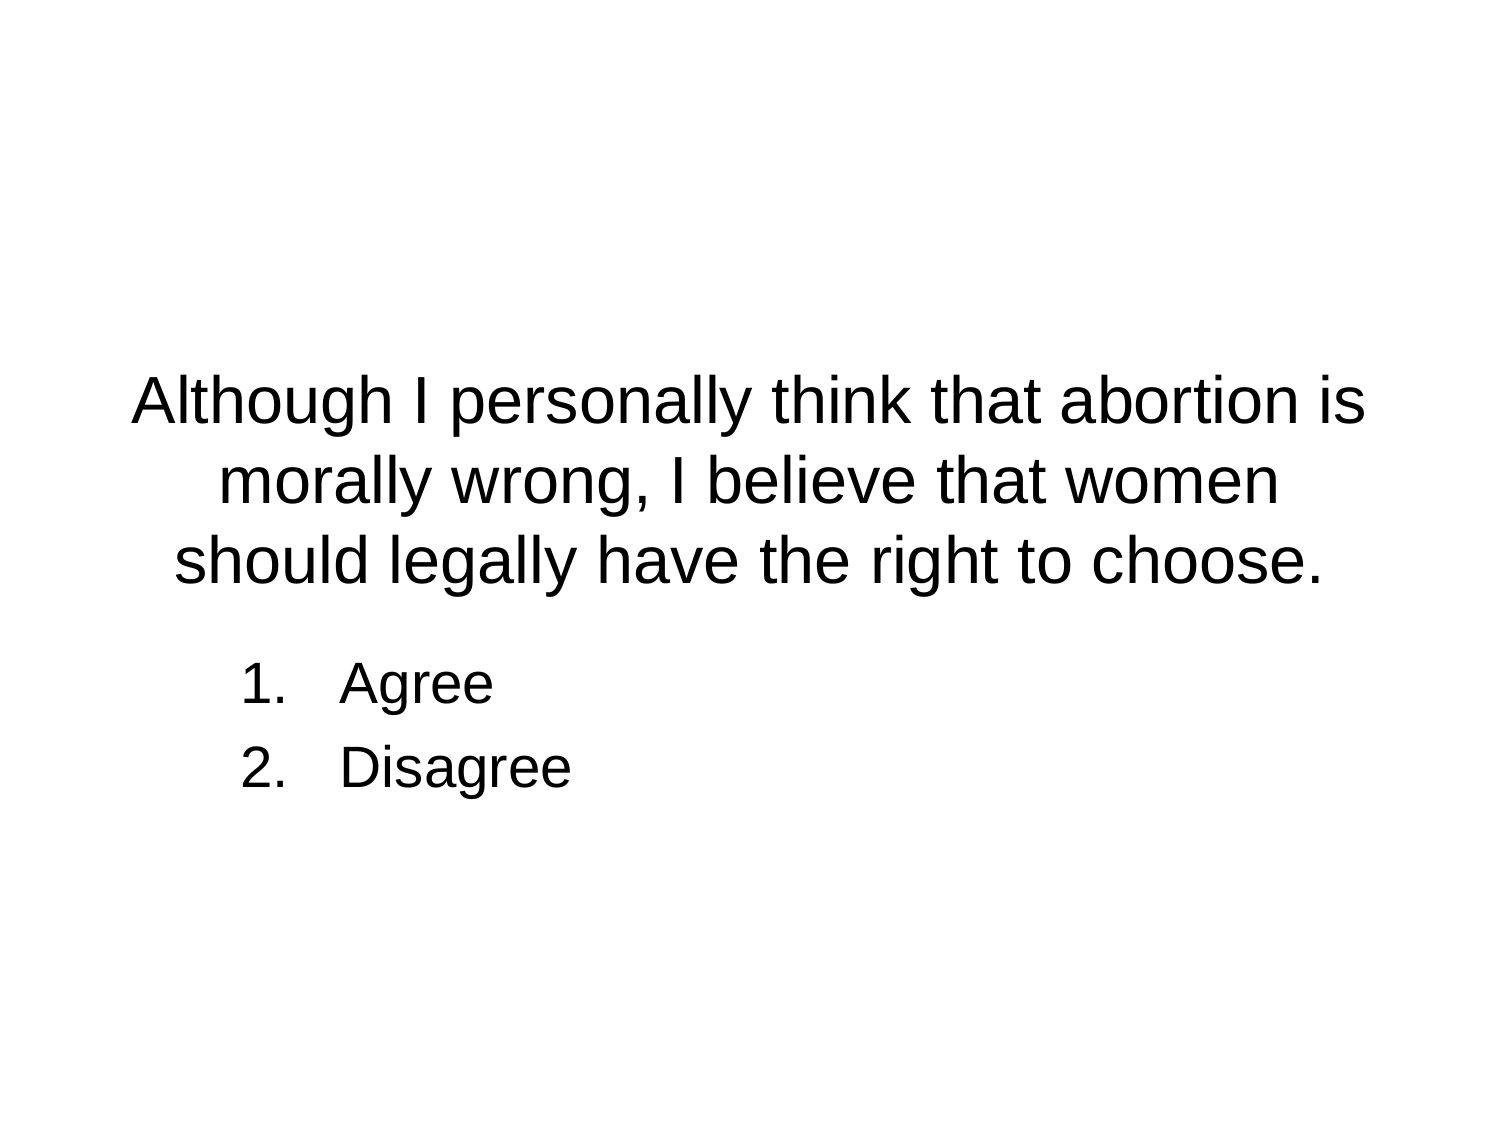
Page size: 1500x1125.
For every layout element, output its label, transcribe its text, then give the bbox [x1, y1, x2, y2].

title Although I personally think that abortion is morally wrong, I believe that women should legally have the right to choose. [112, 349, 1388, 591]
subtitle Agree Disagree [225, 637, 1276, 925]
